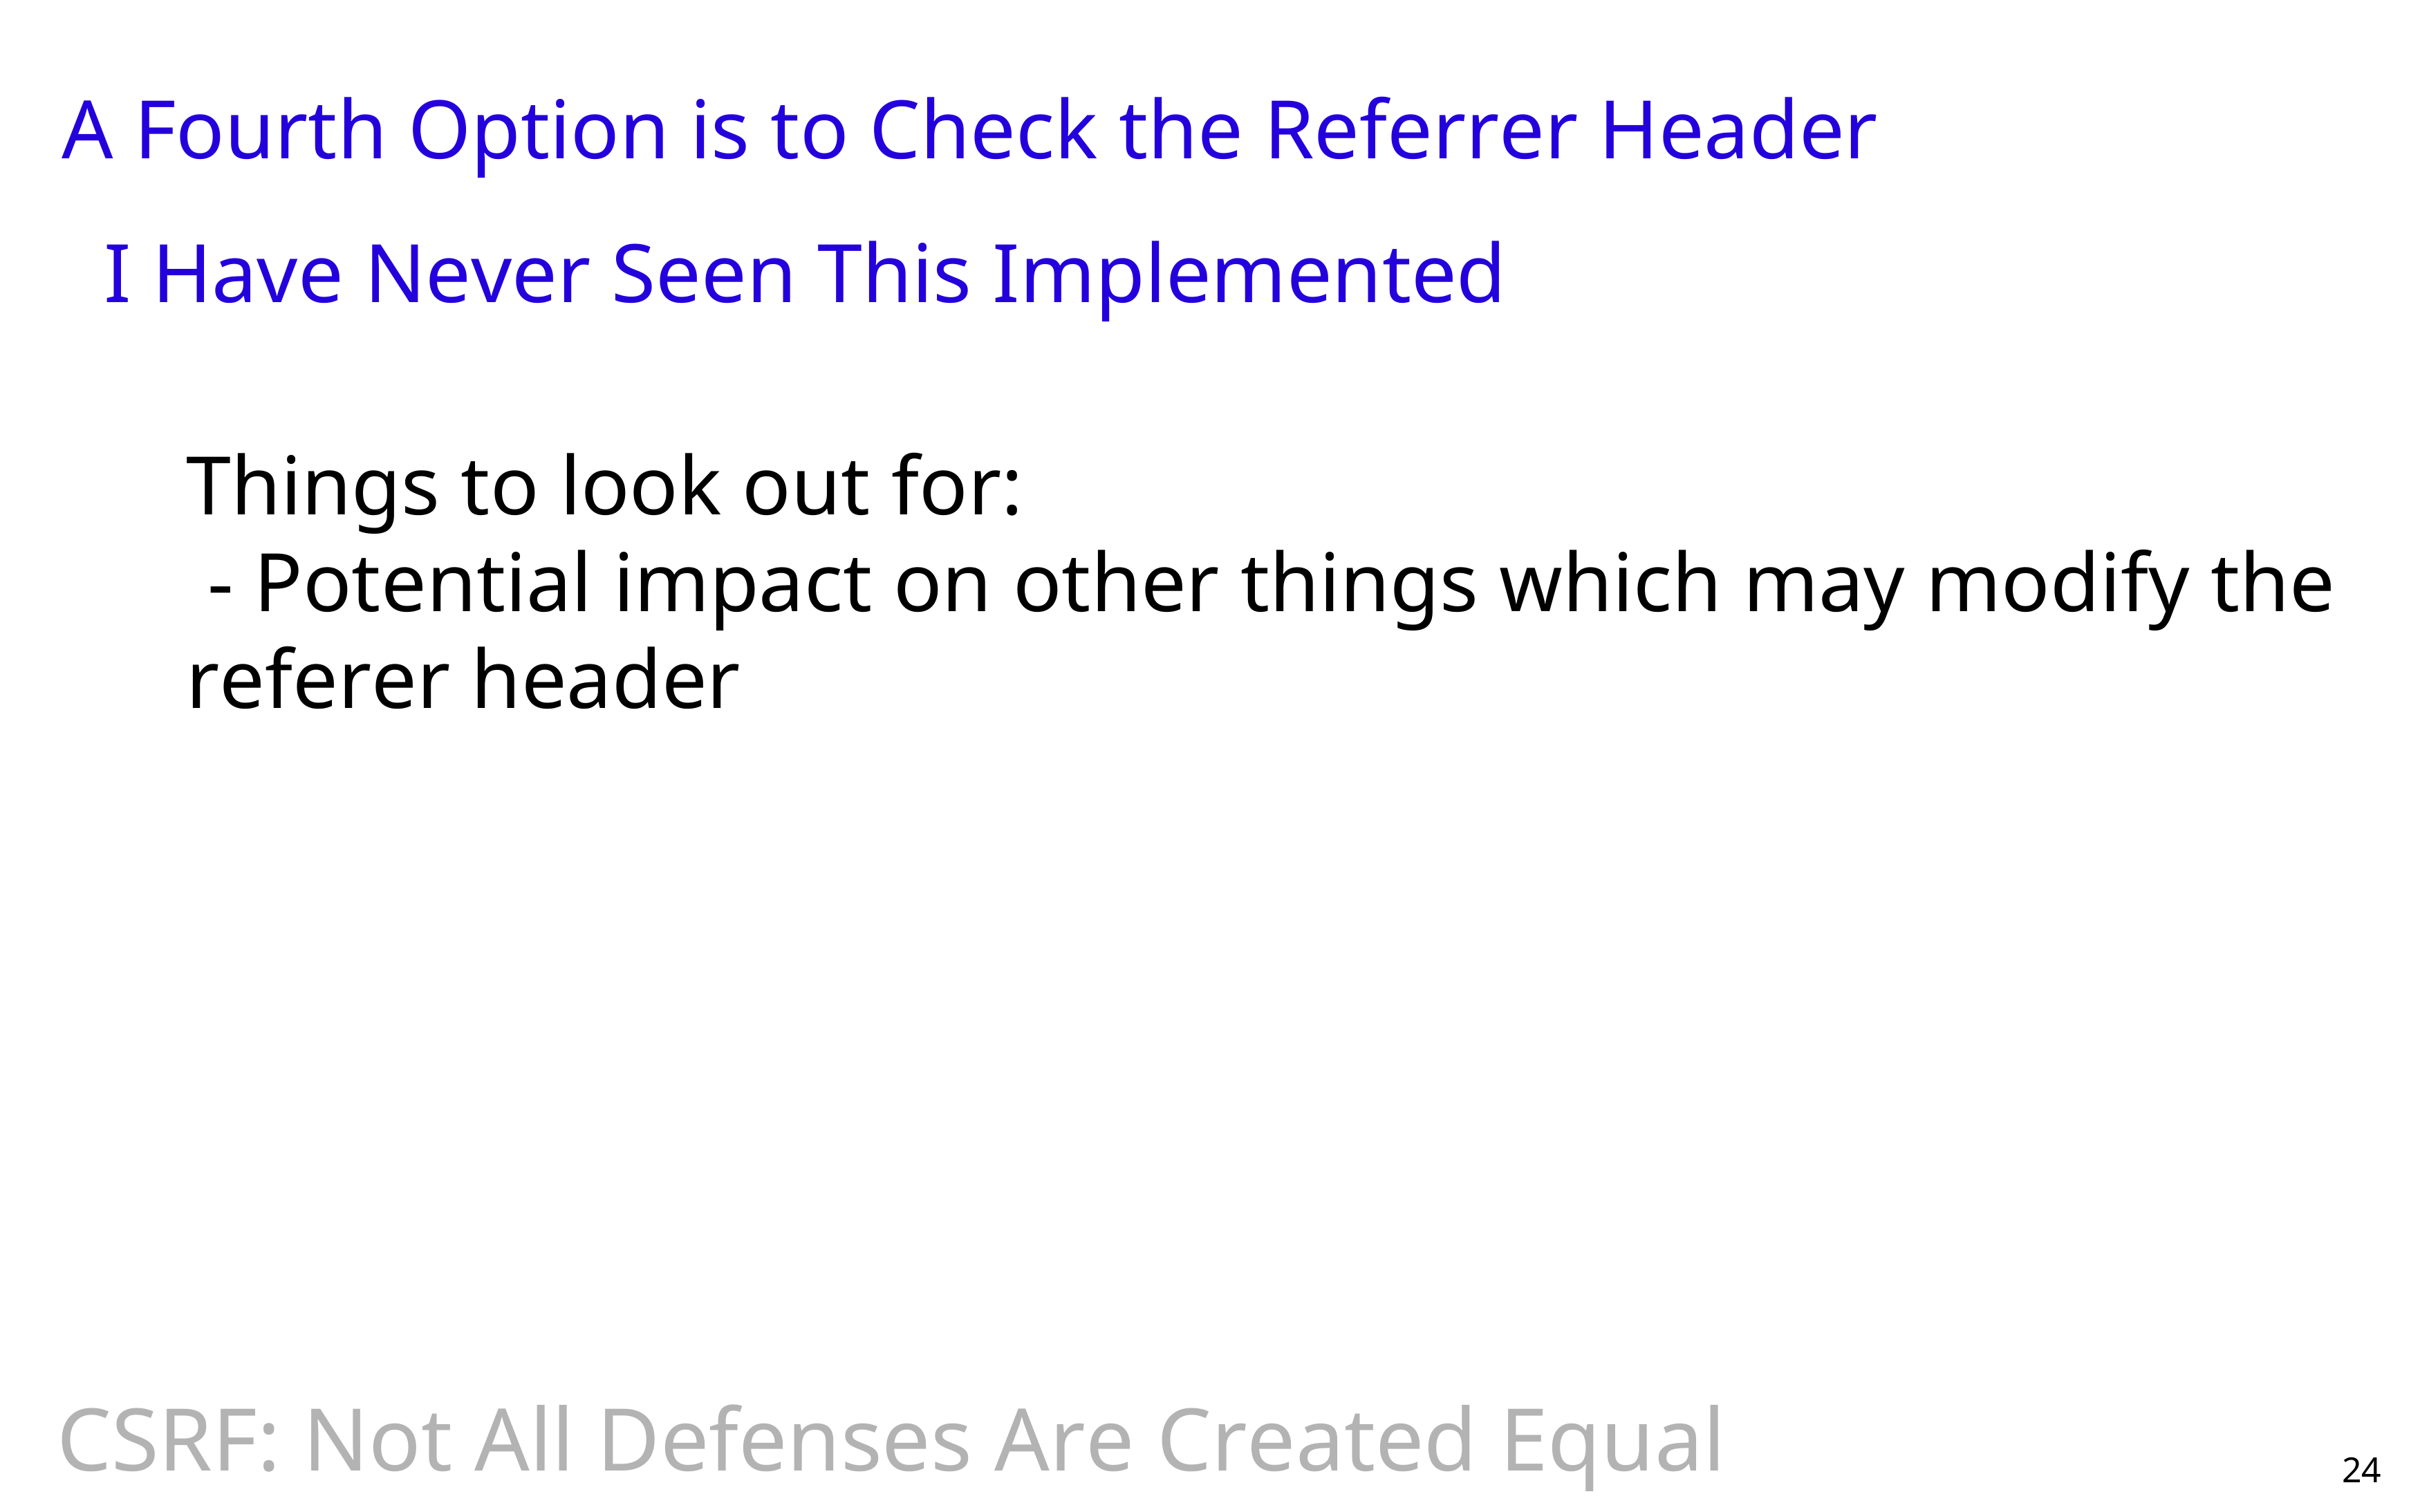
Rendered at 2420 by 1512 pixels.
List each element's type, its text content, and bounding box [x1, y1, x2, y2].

text_box A Fourth Option is to Check the Referrer Header I Have Never Seen This Implemented [52, 73, 2293, 324]
text_box Things to look out for: - Potential impact on other things which may modify the referer header [176, 429, 2396, 729]
text_box <number> [2334, 1443, 2390, 1497]
